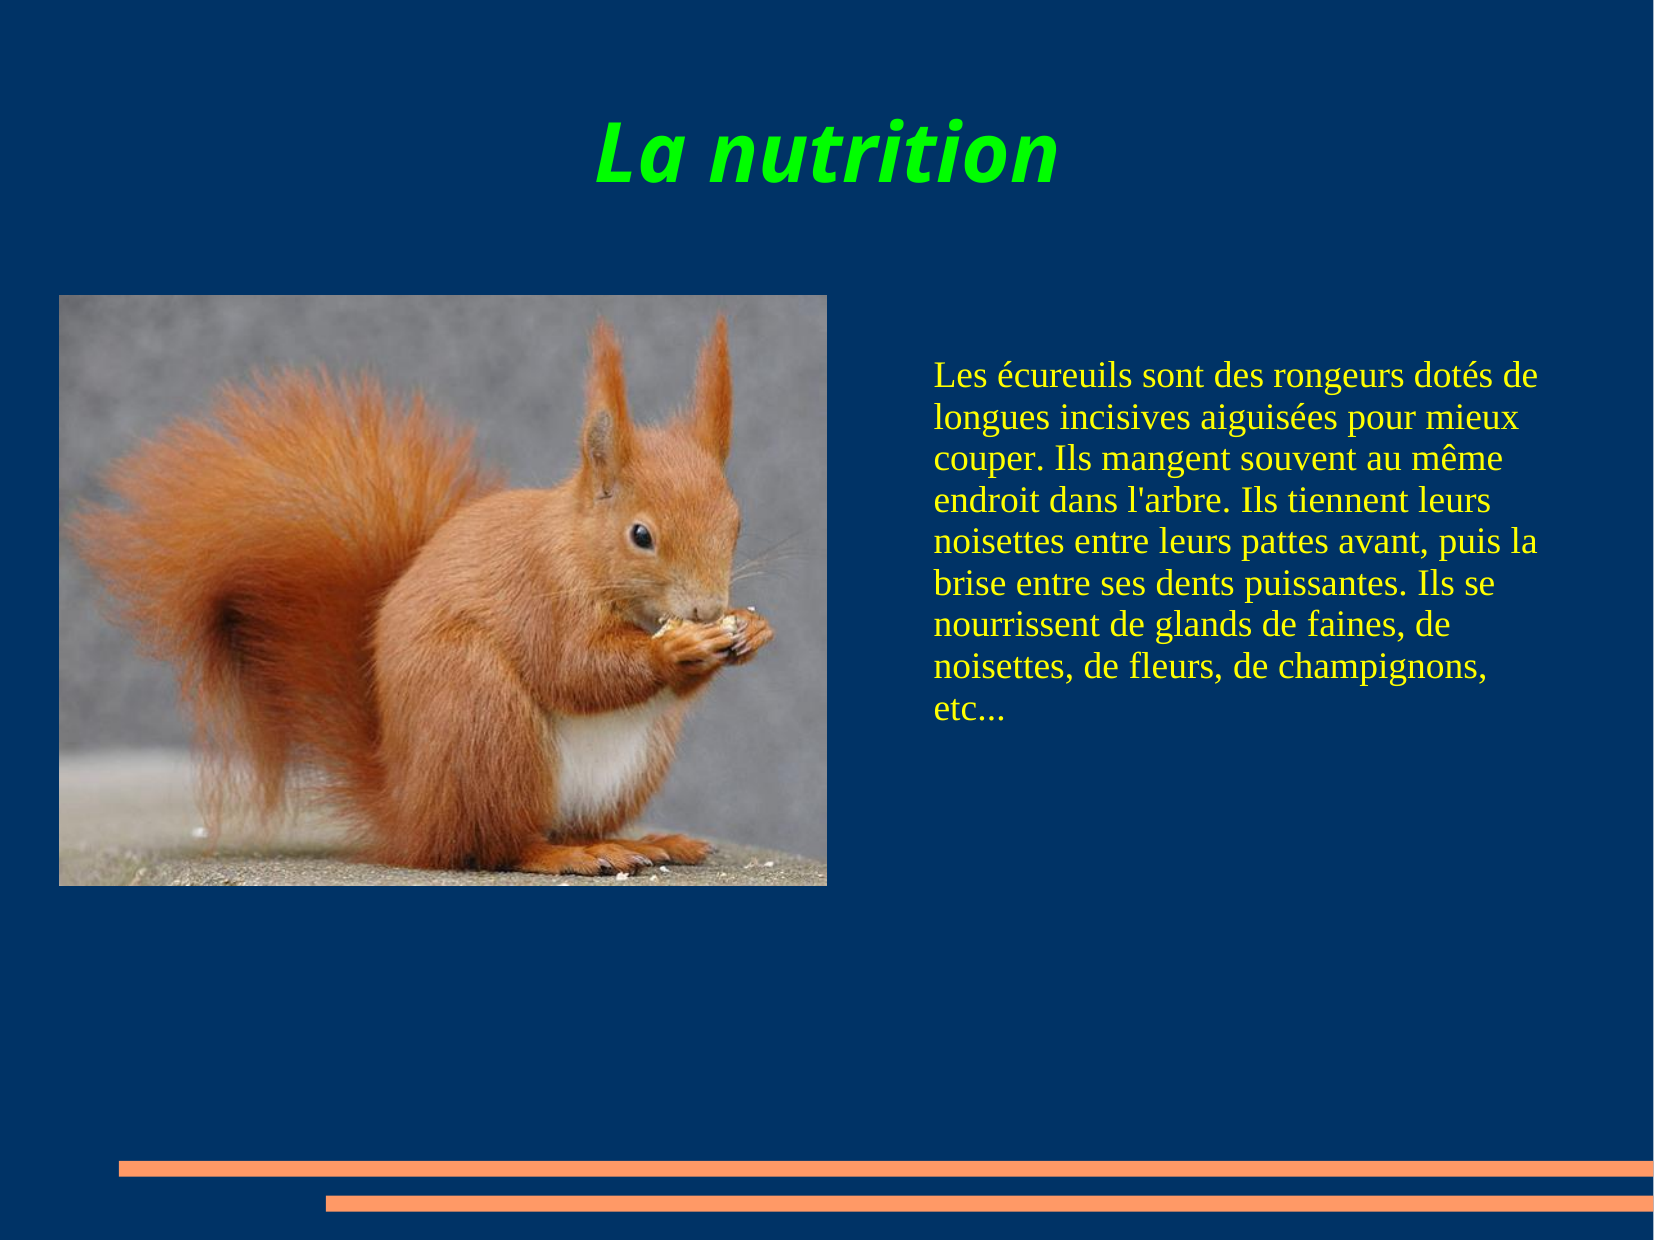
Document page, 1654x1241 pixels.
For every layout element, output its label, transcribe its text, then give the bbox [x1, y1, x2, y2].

picture [59, 295, 827, 886]
list Les écureuils sont des rongeurs dotés de longues incisives aiguisées pour mieux couper. Ils mangent souvent au même endroit dans l'arbre. Ils tiennent leurs noisettes entre leurs pattes avant, puis la brise entre ses dents puissantes. Ils se nourrissent de glands de faines, de noisettes, de fleurs, de champignons, etc... [862, 354, 1565, 771]
title La nutrition [121, 53, 1534, 246]
